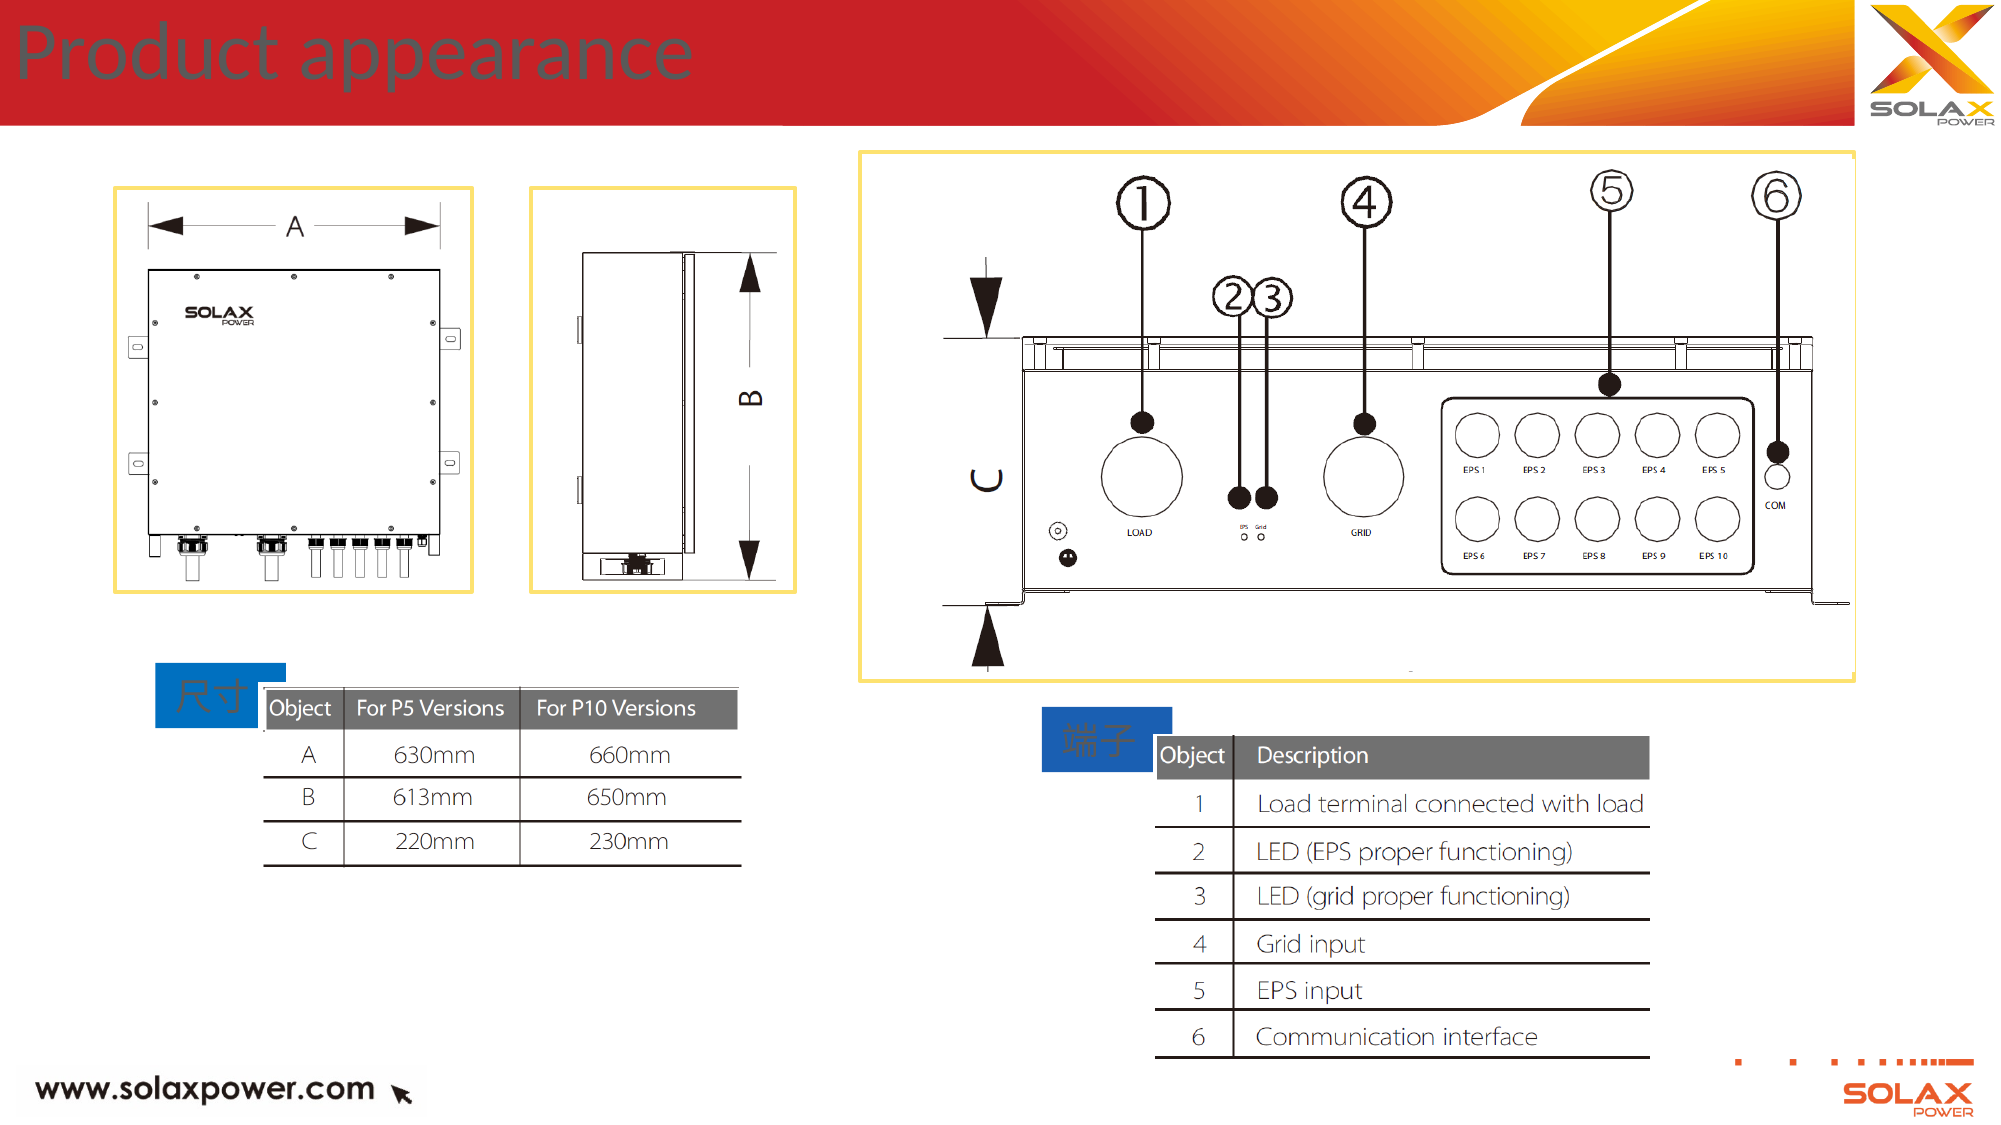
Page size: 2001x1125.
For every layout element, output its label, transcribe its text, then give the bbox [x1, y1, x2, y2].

picture [870, 159, 1855, 672]
picture [0, 0, 1855, 126]
text_box 尺寸 [155, 662, 286, 729]
picture [1735, 1059, 1974, 1117]
picture [258, 682, 747, 869]
picture [16, 1065, 427, 1117]
picture [1153, 734, 1650, 1060]
text_box Product appearance [0, 0, 980, 113]
picture [574, 247, 778, 584]
text_box 端子 [1041, 706, 1173, 773]
text_box [860, 152, 1855, 682]
picture [1870, 4, 1996, 126]
text_box [114, 187, 472, 592]
text_box [530, 187, 796, 592]
picture [124, 197, 462, 584]
